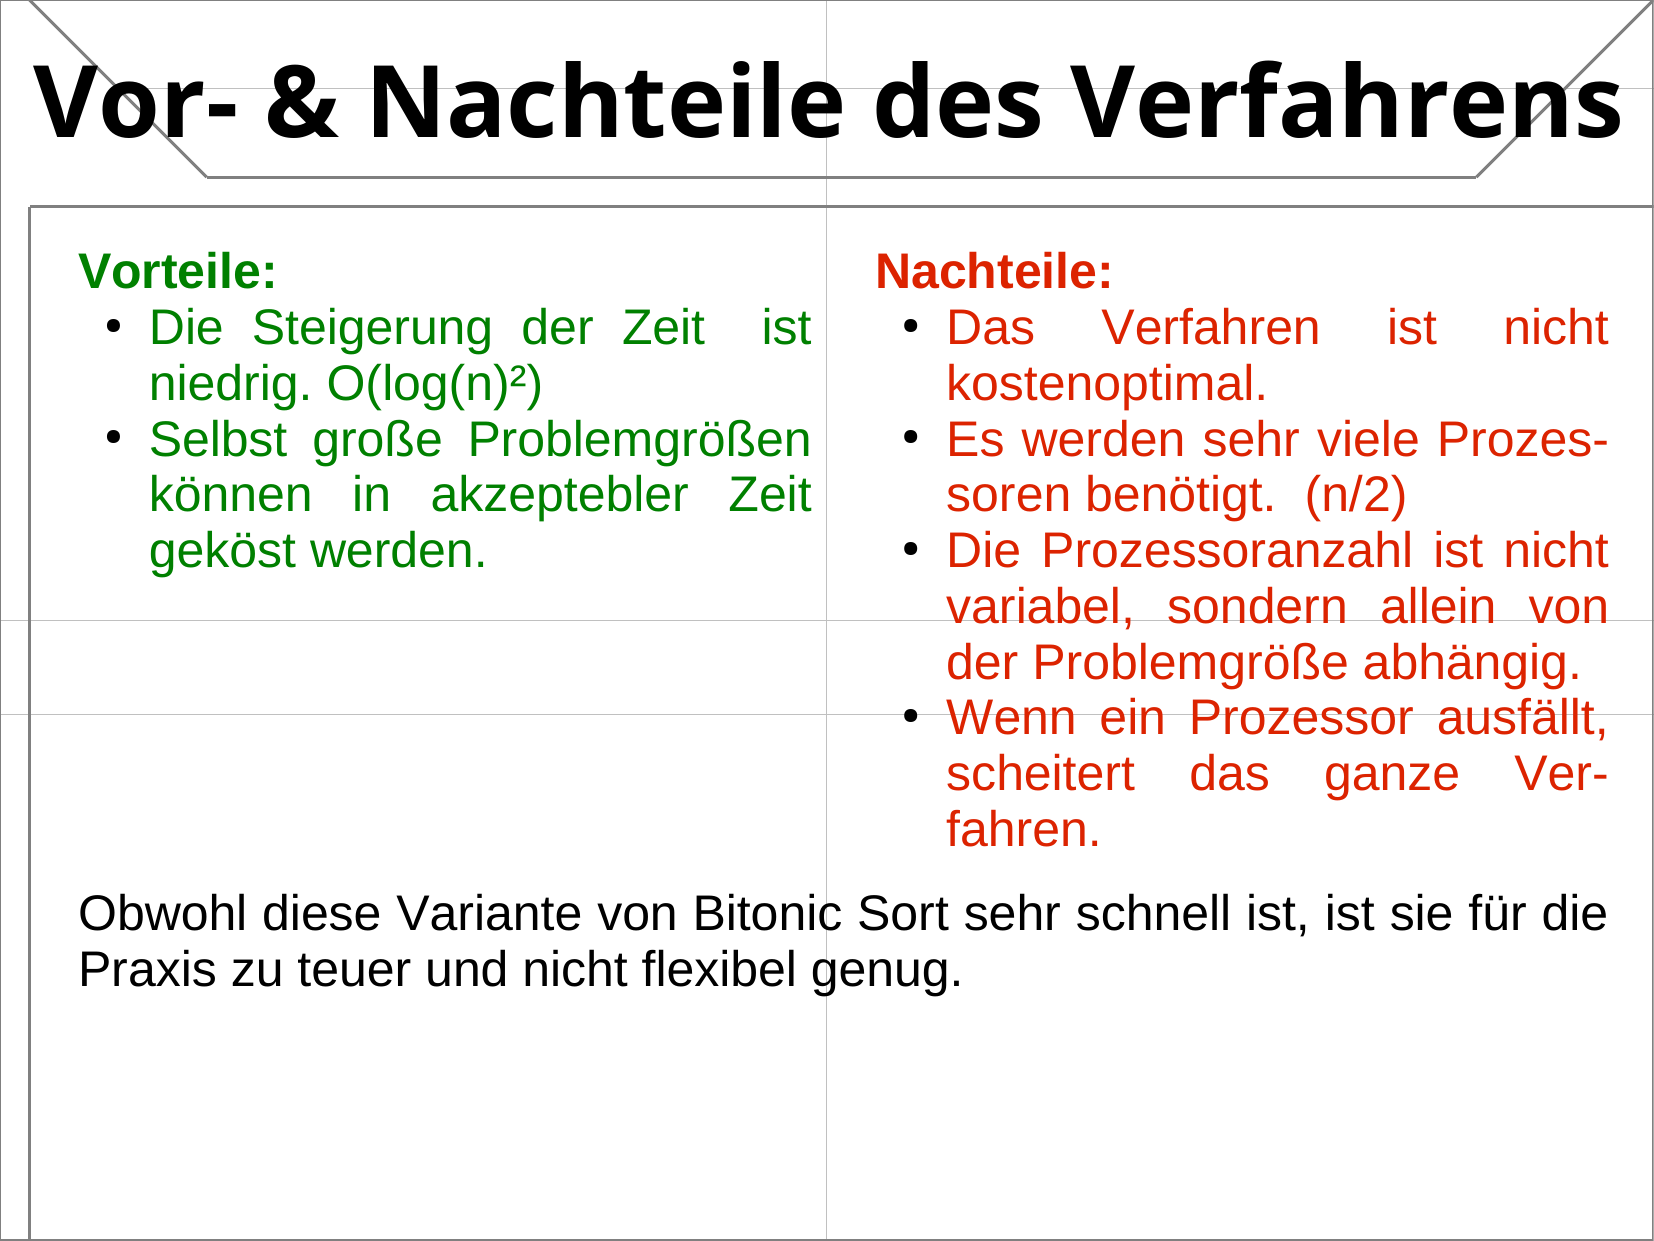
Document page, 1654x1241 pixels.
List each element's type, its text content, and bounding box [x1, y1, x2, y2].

text_box Obwohl diese Variante von Bitonic Sort sehr schnell ist, ist sie für die Praxis zu teuer und nicht flexibel genug. [63, 877, 1625, 1004]
text_box Nachteile: Das Verfahren ist nicht kostenoptimal. Es werden sehr viele Prozes-soren benötigt. (n/2) Die Prozessoranzahl ist nicht variabel, sondern allein von der Problemgröße abhängig. Wenn ein Prozessor ausfällt, scheitert das ganze Ver-fahren. [860, 236, 1625, 866]
text_box Vor- & Nachteile des Verfahrens [130, 23, 1529, 153]
text_box Vorteile: Die Steigerung der Zeit ist niedrig. O(log(n)²) Selbst große Problemgrößen können in akzeptebler Zeit geköst werden. [63, 236, 827, 587]
